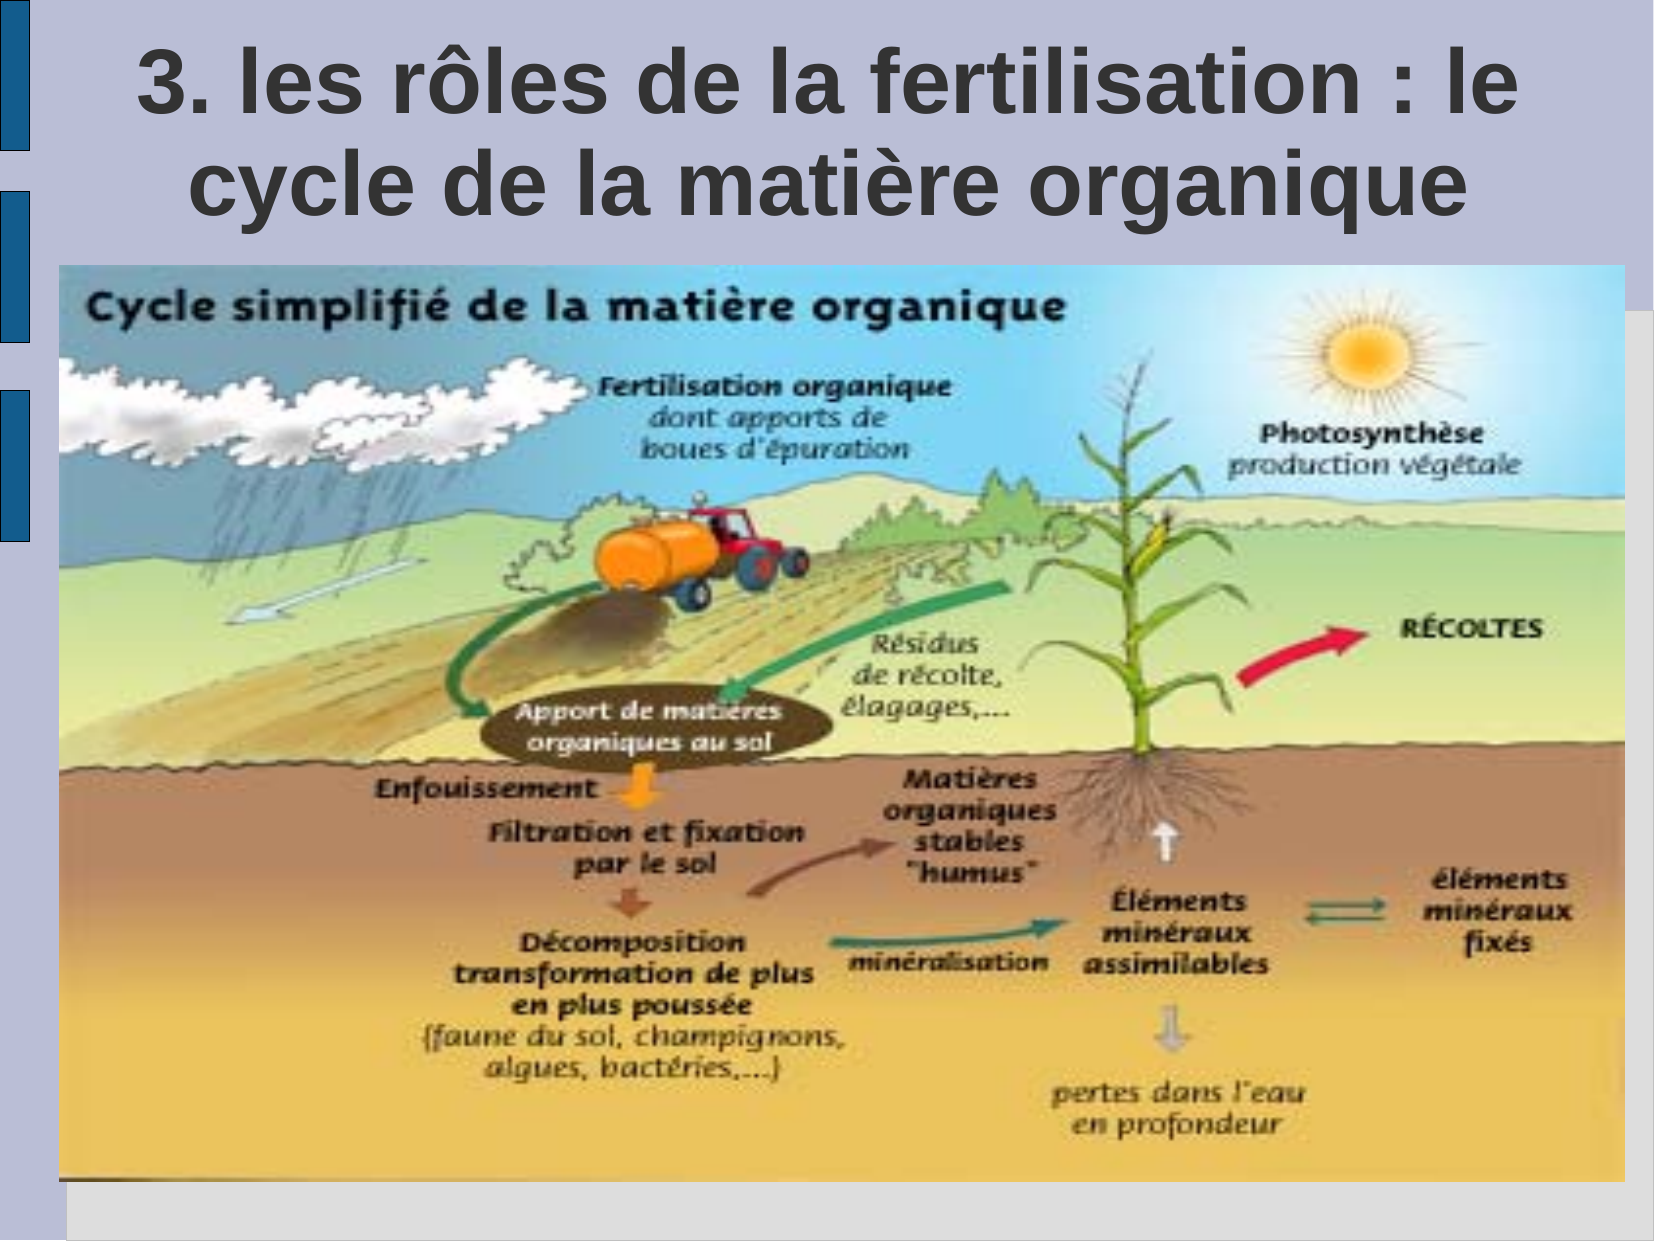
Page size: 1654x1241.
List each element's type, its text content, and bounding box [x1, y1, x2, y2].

picture [59, 265, 1625, 1182]
title 3. les rôles de la fertilisation : le cycle de la matière organique [123, 29, 1536, 237]
